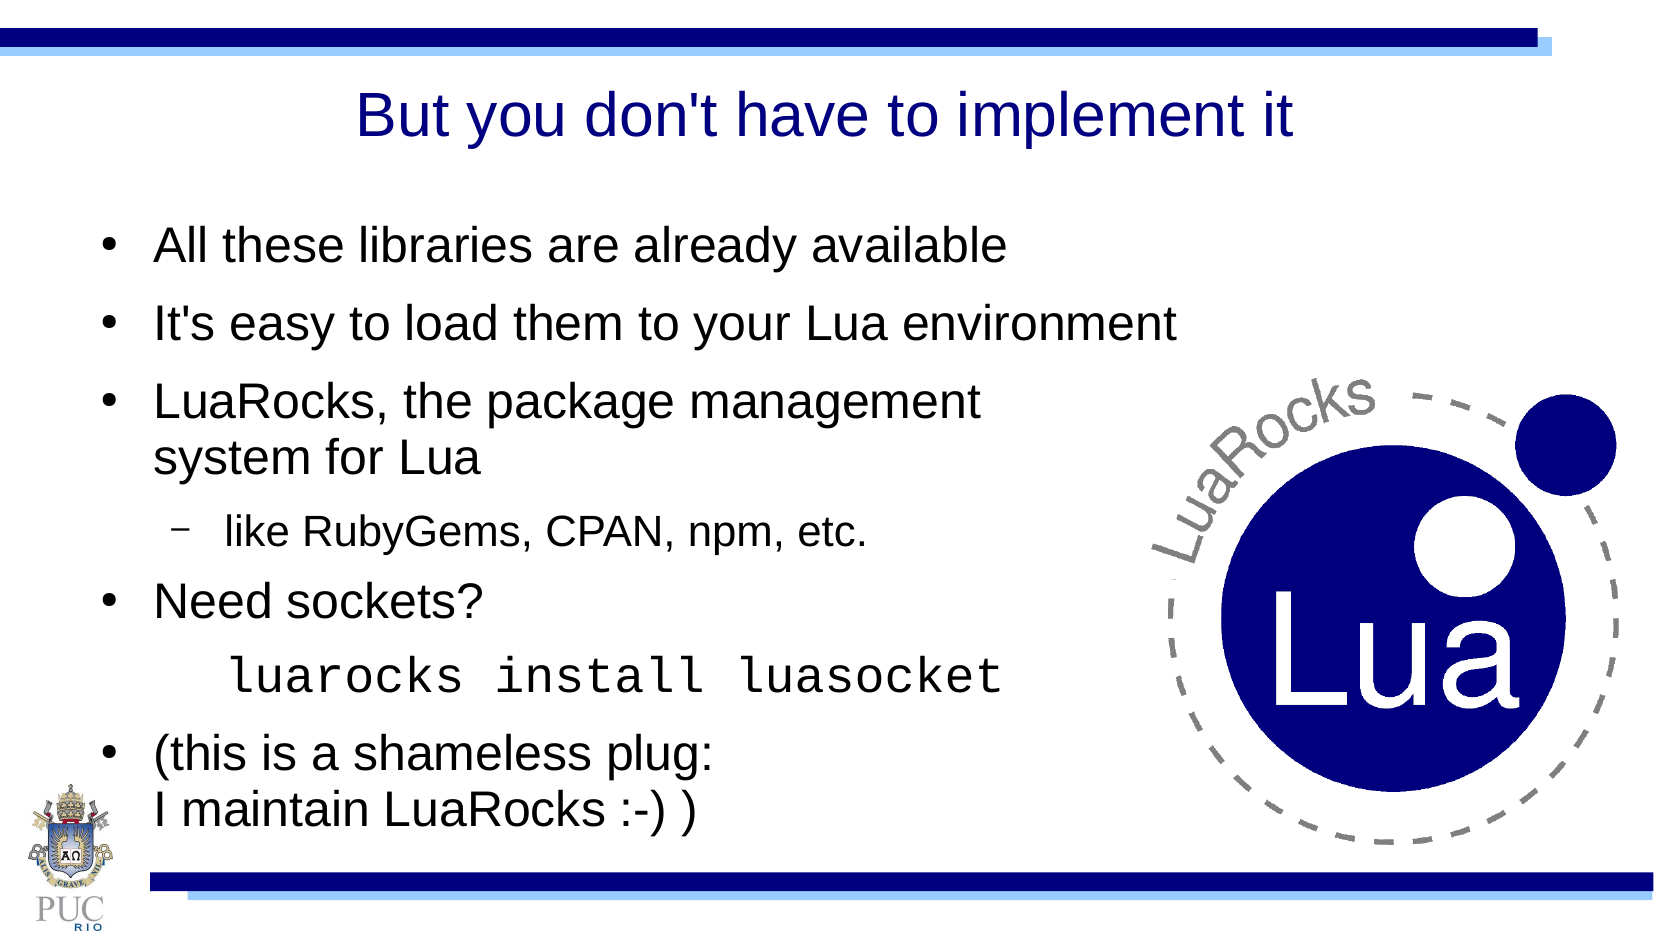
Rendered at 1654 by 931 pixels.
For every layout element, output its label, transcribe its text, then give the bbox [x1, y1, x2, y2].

picture [28, 784, 113, 931]
list All these libraries are already available It's easy to load them to your Lua environment LuaRocks, the package management system for Lua like RubyGems, CPAN, npm, etc. Need sockets? luarocks install luasocket (this is a shameless plug: I maintain LuaRocks :-) ) [82, 217, 1571, 838]
picture [1151, 378, 1619, 845]
title But you don't have to implement it [37, 37, 1613, 193]
